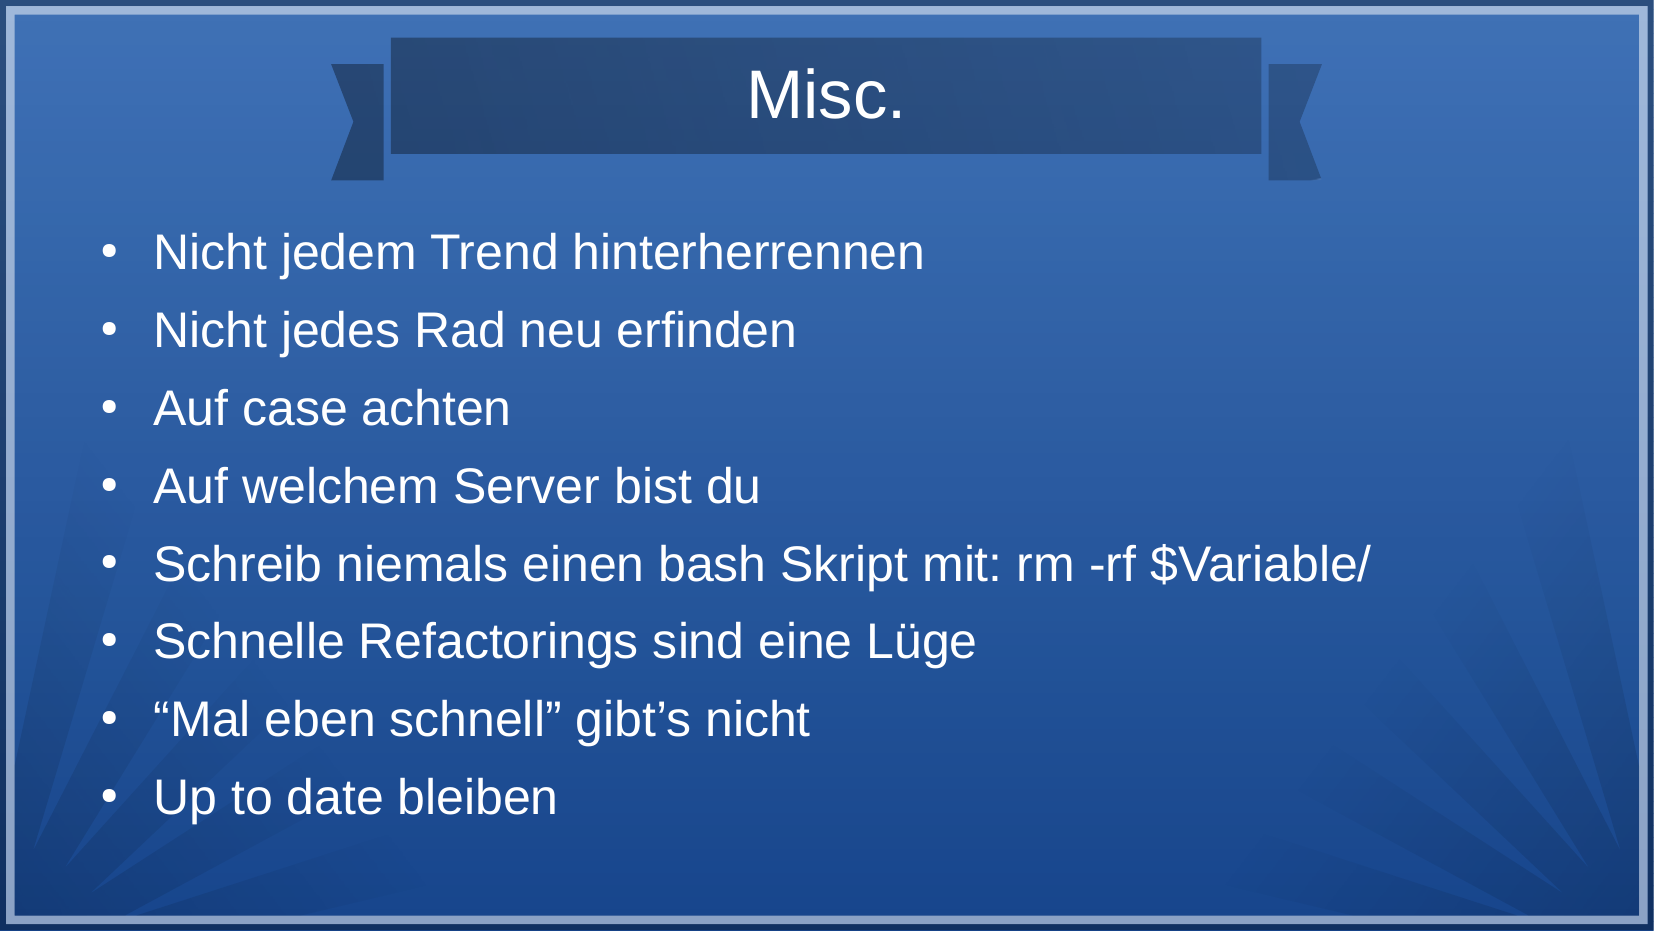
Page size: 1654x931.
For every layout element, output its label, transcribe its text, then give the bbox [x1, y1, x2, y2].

title Misc. [389, 35, 1264, 154]
list Nicht jedem Trend hinterherrennen Nicht jedes Rad neu erfinden Auf case achten Auf welchem Server bist du Schreib niemals einen bash Skript mit: rm -rf $Variable/ Schnelle Refactorings sind eine Lüge “Mal eben schnell” gibt’s nicht Up to date bleiben [82, 224, 1571, 848]
